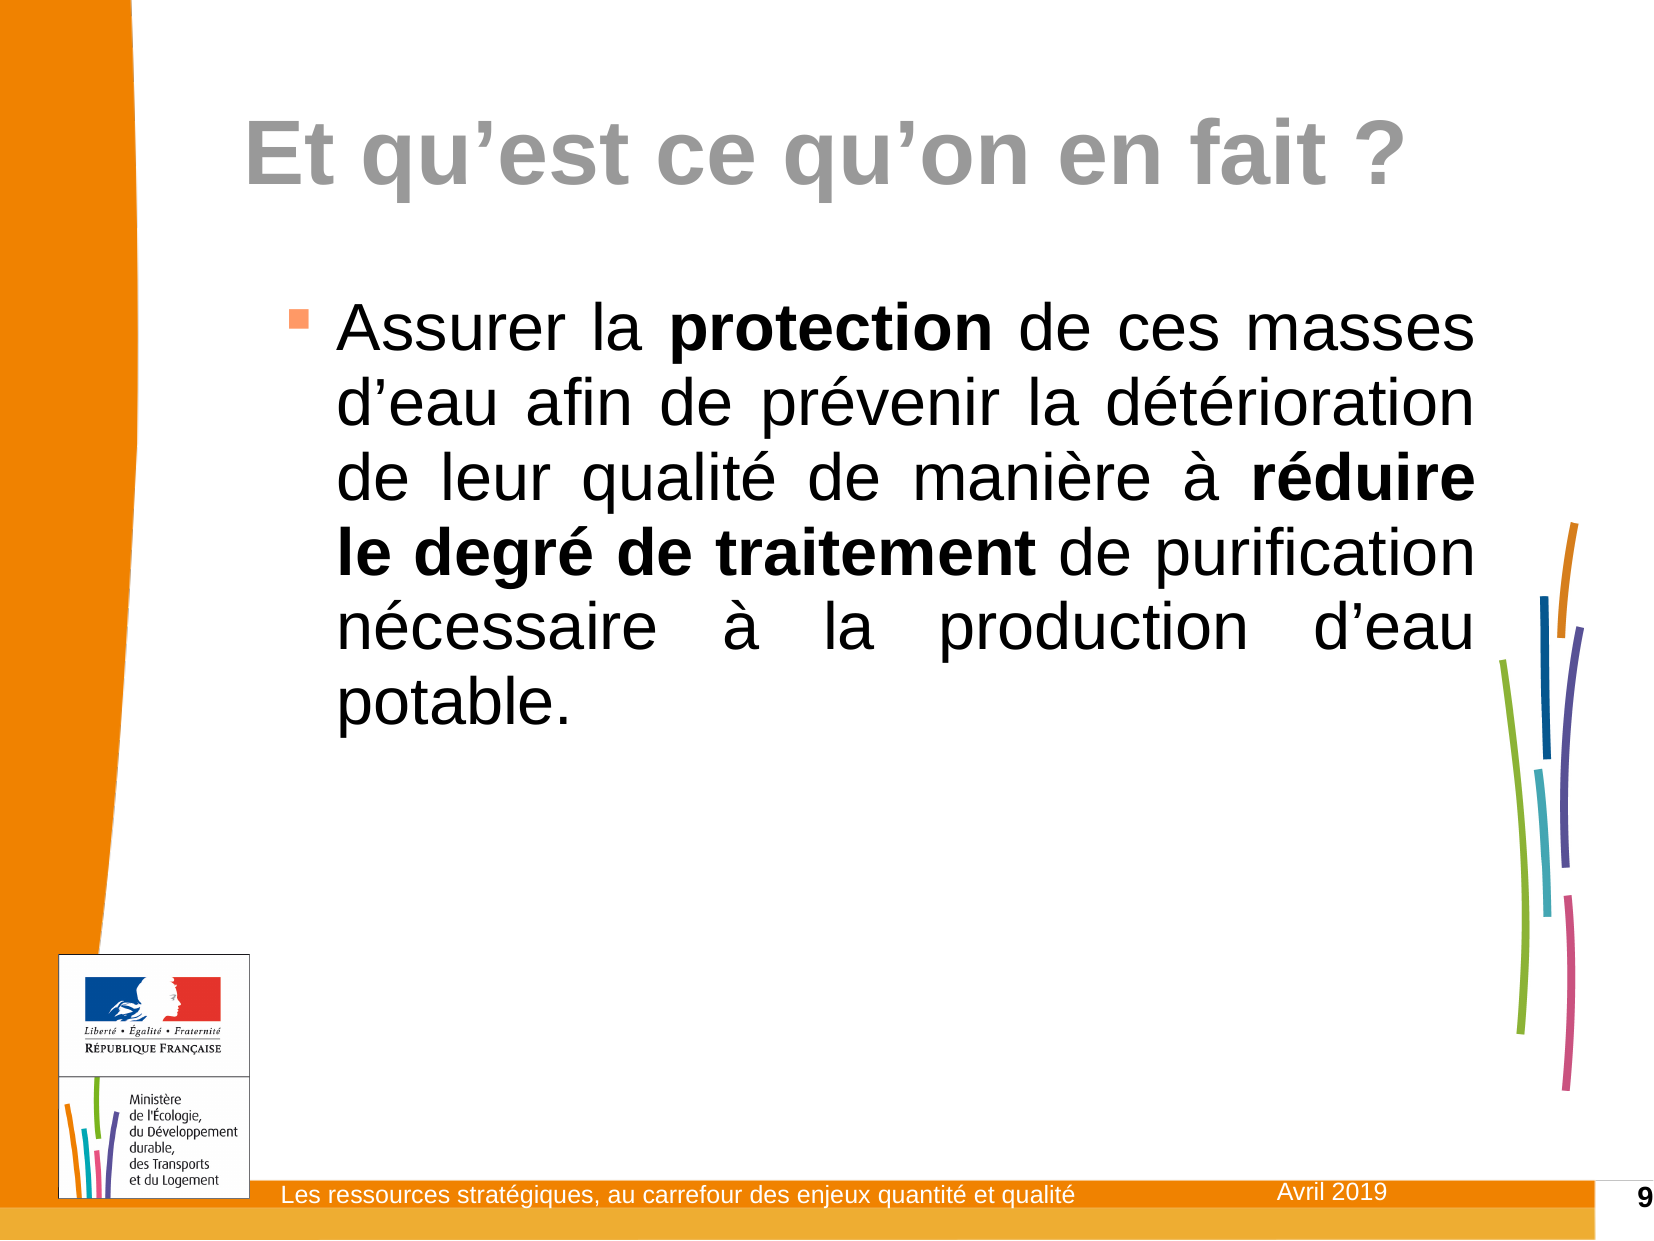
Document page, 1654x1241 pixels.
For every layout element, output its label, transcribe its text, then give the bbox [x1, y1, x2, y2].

list Assurer la protection de ces masses d’eau afin de prévenir la détérioration de leur qualité de manière à réduire le degré de traitement de purification nécessaire à la production d’eau potable. [265, 290, 1477, 1092]
title Et qu’est ce qu’on en fait ? [82, 49, 1571, 257]
picture [0, 0, 1654, 1240]
